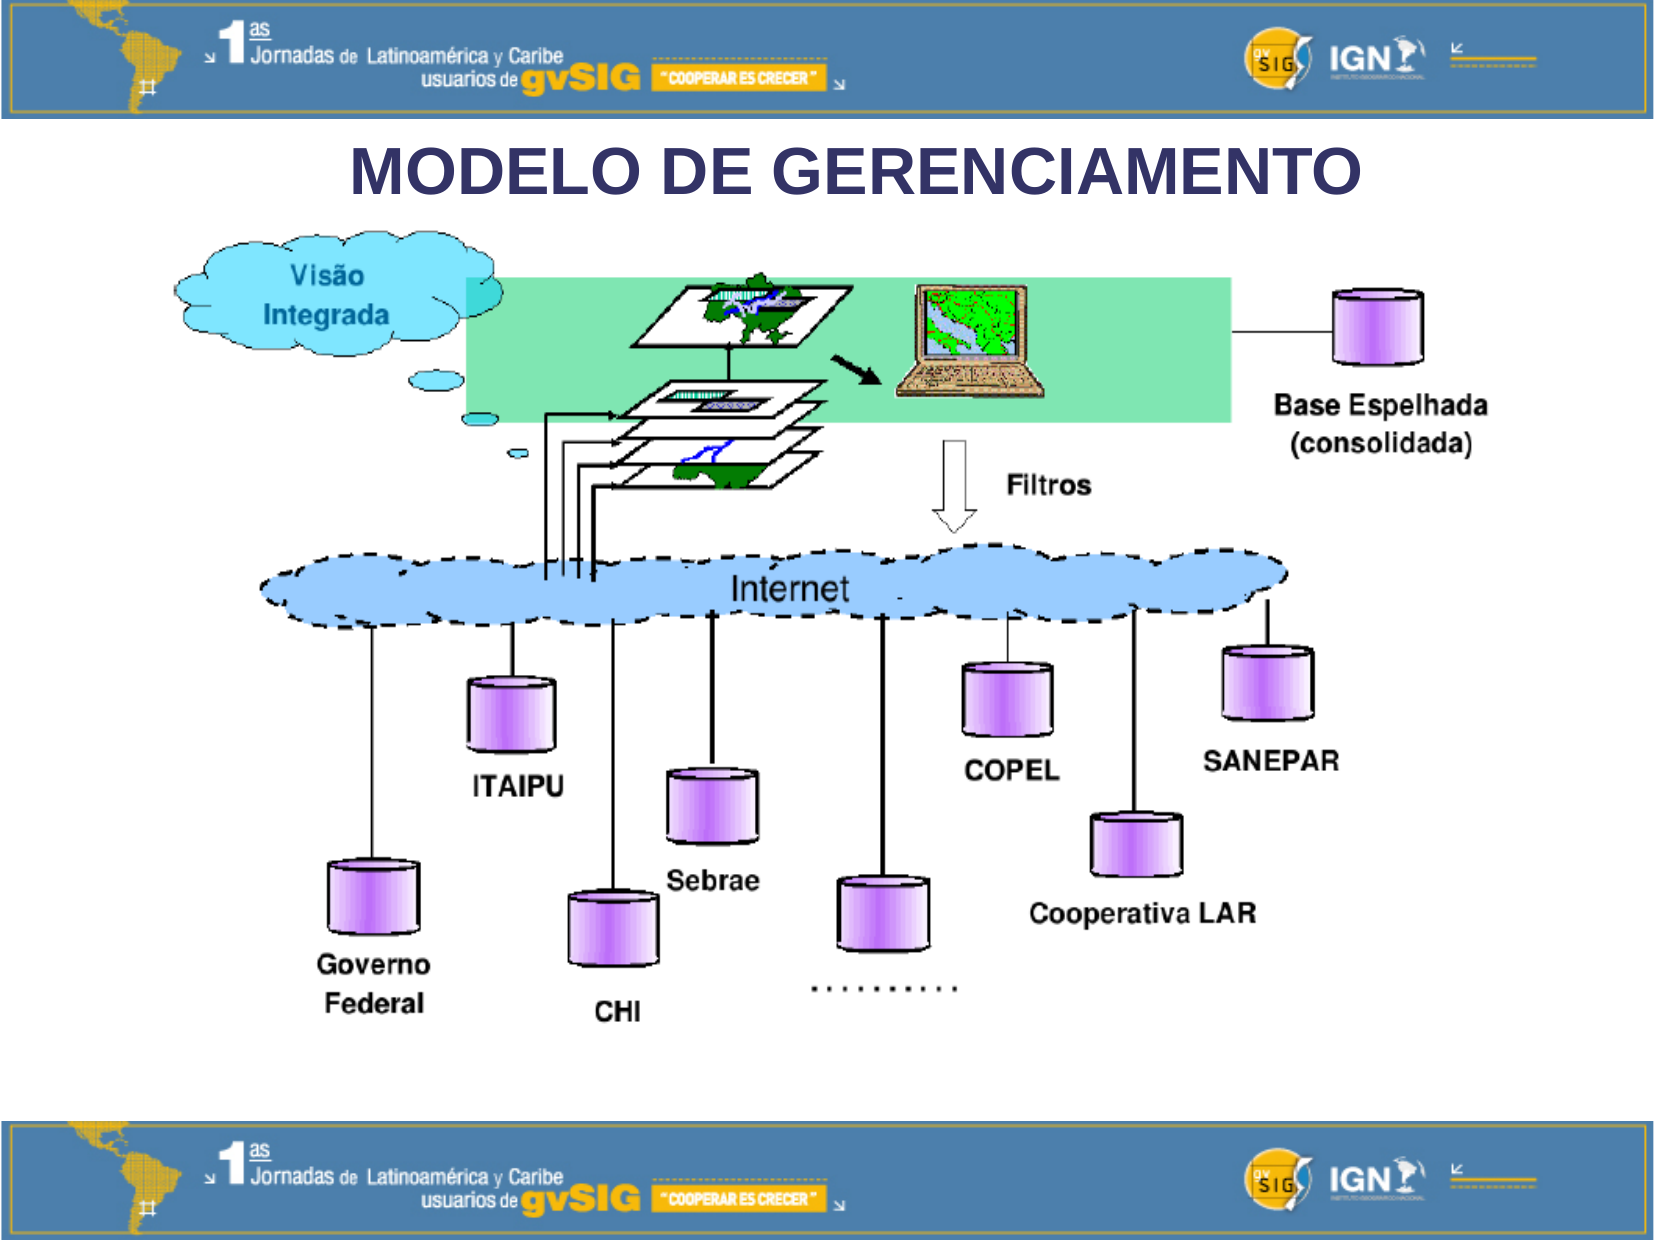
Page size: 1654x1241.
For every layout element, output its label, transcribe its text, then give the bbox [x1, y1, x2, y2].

picture [0, 1121, 1654, 1241]
picture [99, 212, 1595, 1034]
picture [0, 0, 1654, 119]
text_box MODELO DE GERENCIAMENTO [319, 126, 1395, 216]
